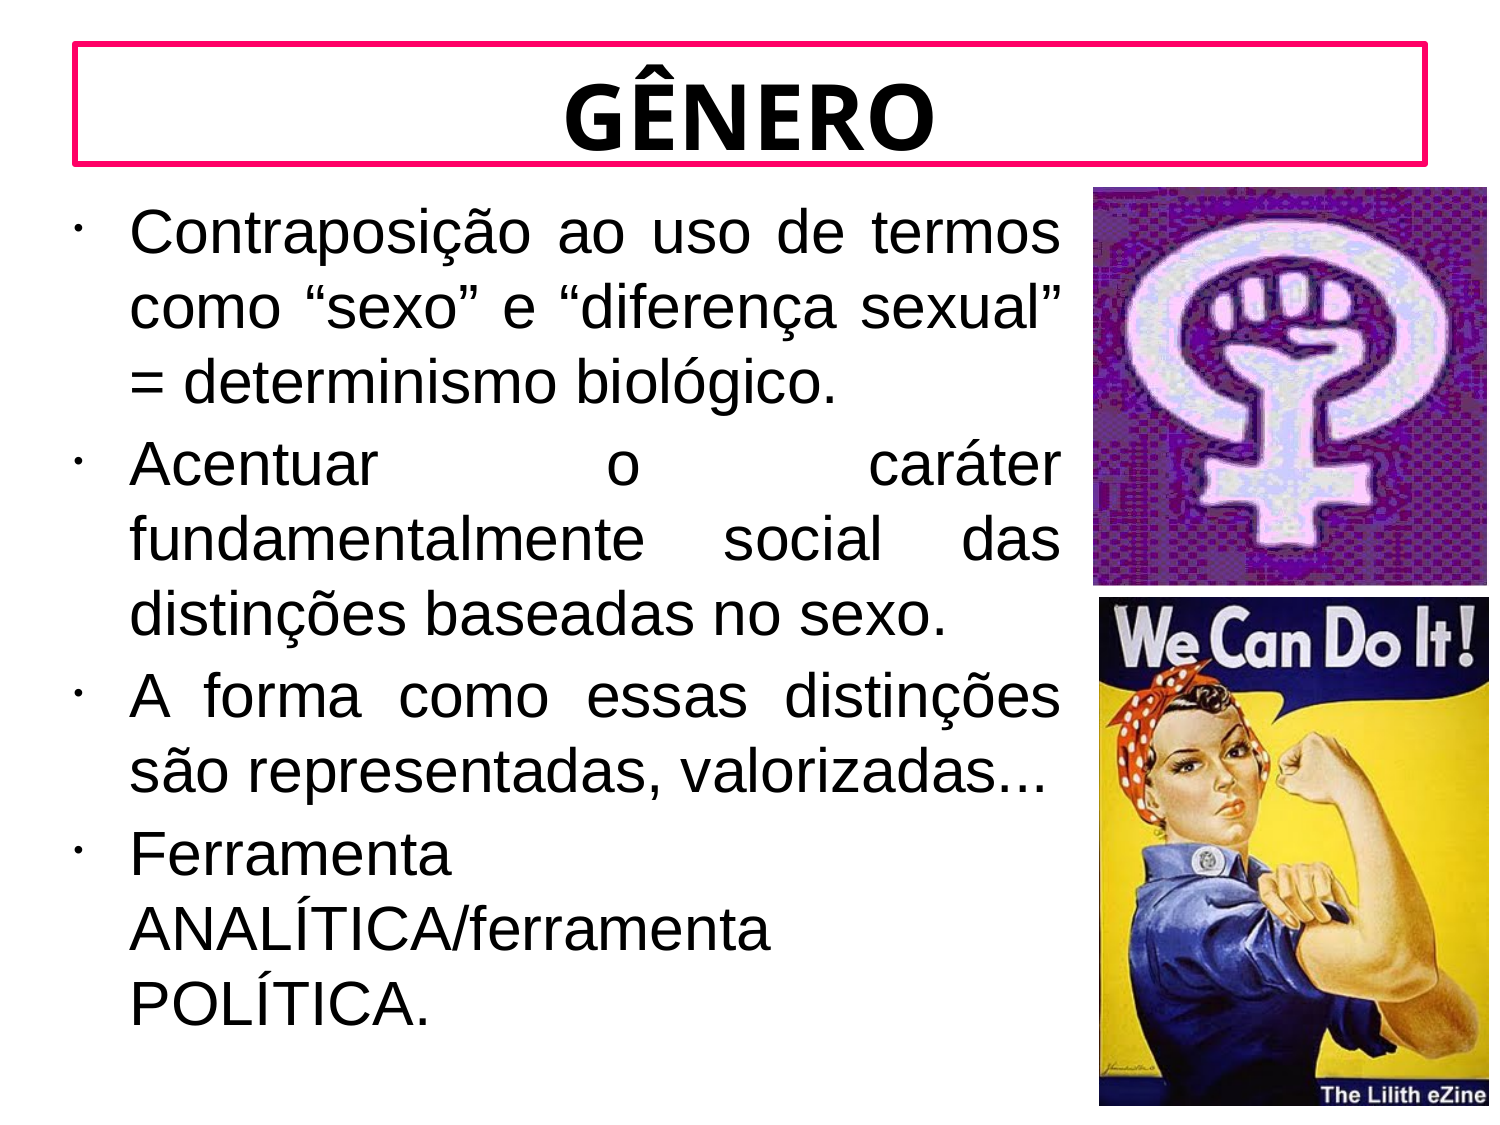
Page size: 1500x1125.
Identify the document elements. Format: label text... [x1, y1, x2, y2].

text_box Contraposição ao uso de termos como “sexo” e “diferença sexual” = determinismo biológico. Acentuar o caráter fundamentalmente social das distinções baseadas no sexo. A forma como essas distinções são representadas, valorizadas... Ferramenta ANALÍTICA/ferramenta POLÍTICA. [58, 175, 1078, 1043]
picture [1099, 597, 1489, 1106]
text_box GÊNERO [74, 43, 1425, 164]
picture [1093, 187, 1489, 586]
